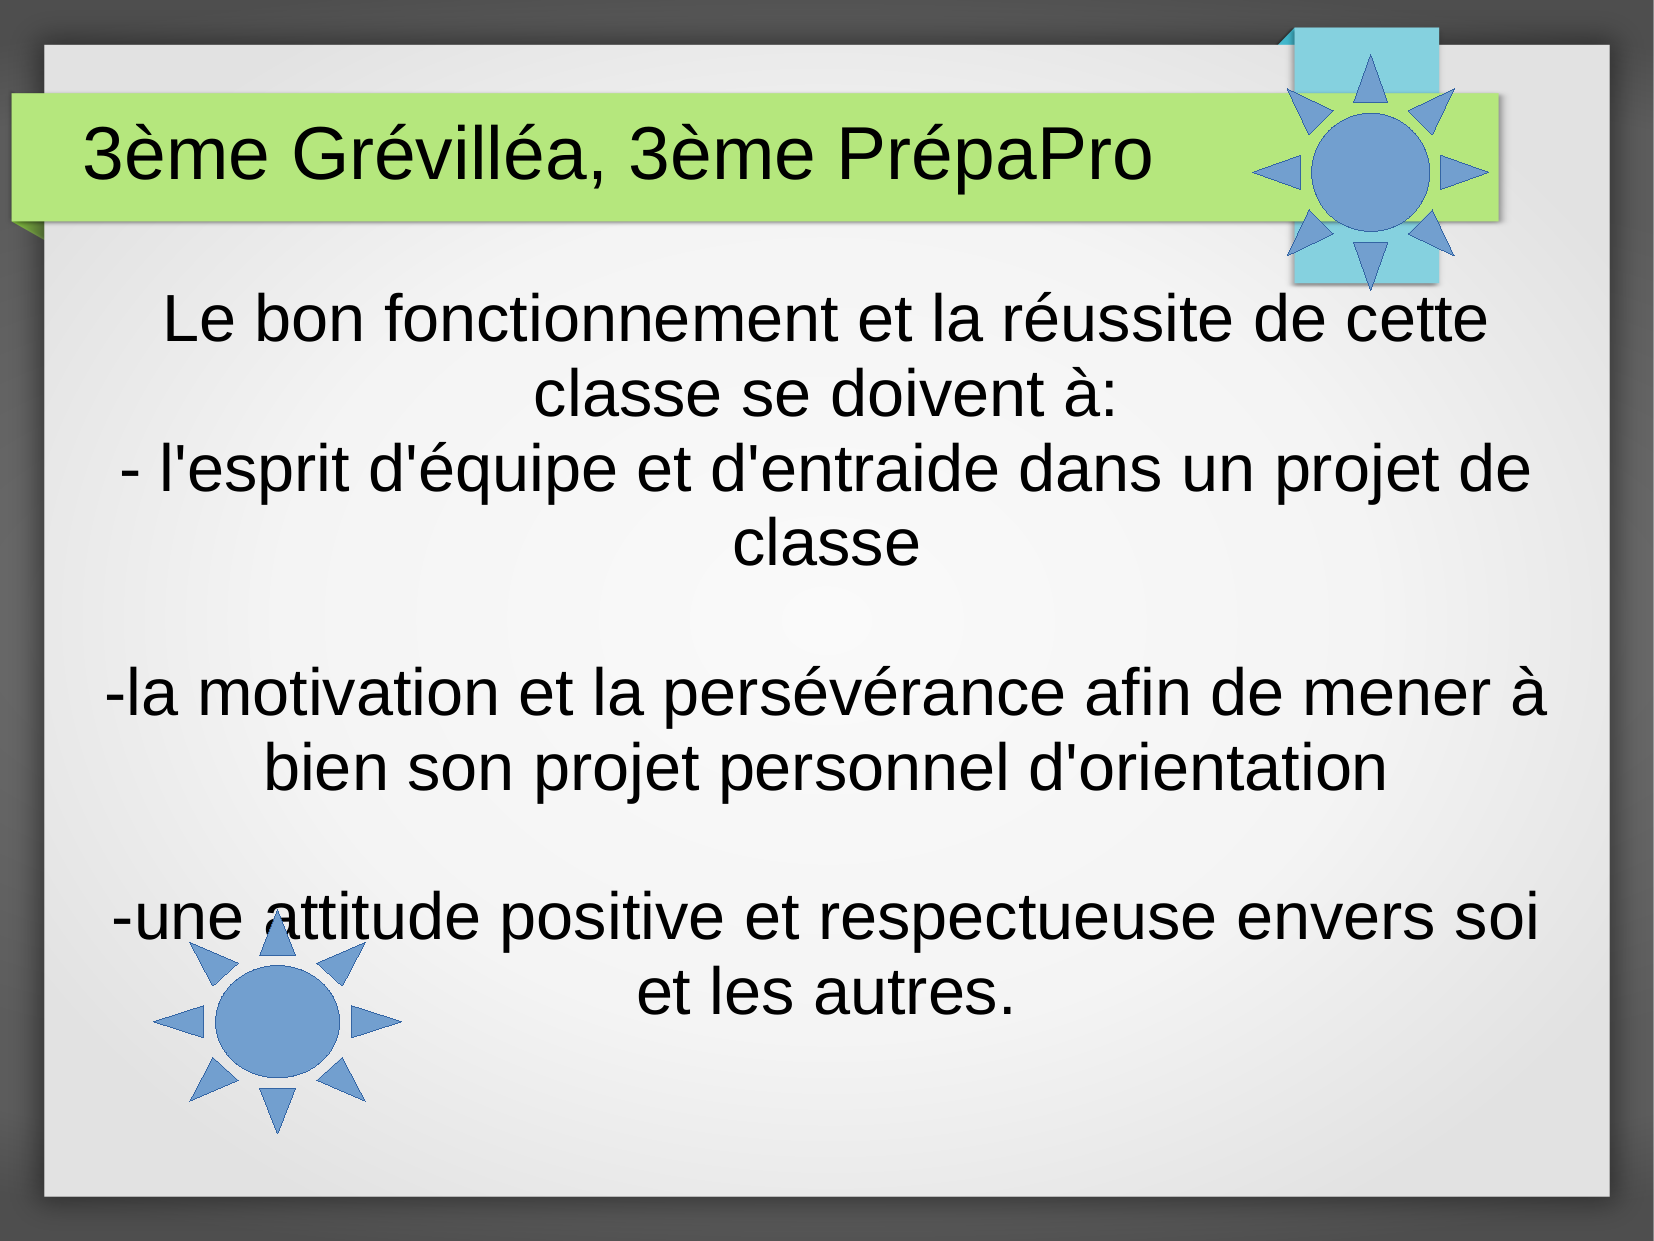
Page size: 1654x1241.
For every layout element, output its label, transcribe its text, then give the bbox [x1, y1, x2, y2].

text_box [1408, 88, 1455, 135]
text_box [316, 942, 366, 986]
text_box [1353, 54, 1388, 103]
text_box [1311, 113, 1430, 232]
text_box [259, 909, 296, 956]
text_box [189, 1057, 239, 1102]
text_box [215, 965, 340, 1078]
text_box [1287, 209, 1334, 256]
text_box [1408, 209, 1455, 256]
text_box [1353, 242, 1388, 291]
picture [0, 0, 1654, 1241]
text_box [189, 942, 239, 986]
text_box [1252, 155, 1301, 190]
text_box [351, 1005, 402, 1038]
text_box [1440, 155, 1489, 190]
text_box [259, 1088, 296, 1134]
text_box [153, 1005, 204, 1038]
subtitle Le bon fonctionnement et la réussite de cette classe se doivent à: - l'esprit d'équipe et d'entraide dans un projet de classe -la motivation et la persévérance afin de mener à bien son projet personnel d'orientation -une attitude positive et respectueuse envers soi et les autres. [82, 281, 1571, 1029]
text_box [1287, 88, 1334, 135]
title 3ème Grévilléa, 3ème PrépaPro [82, 94, 1264, 213]
text_box [316, 1057, 366, 1102]
